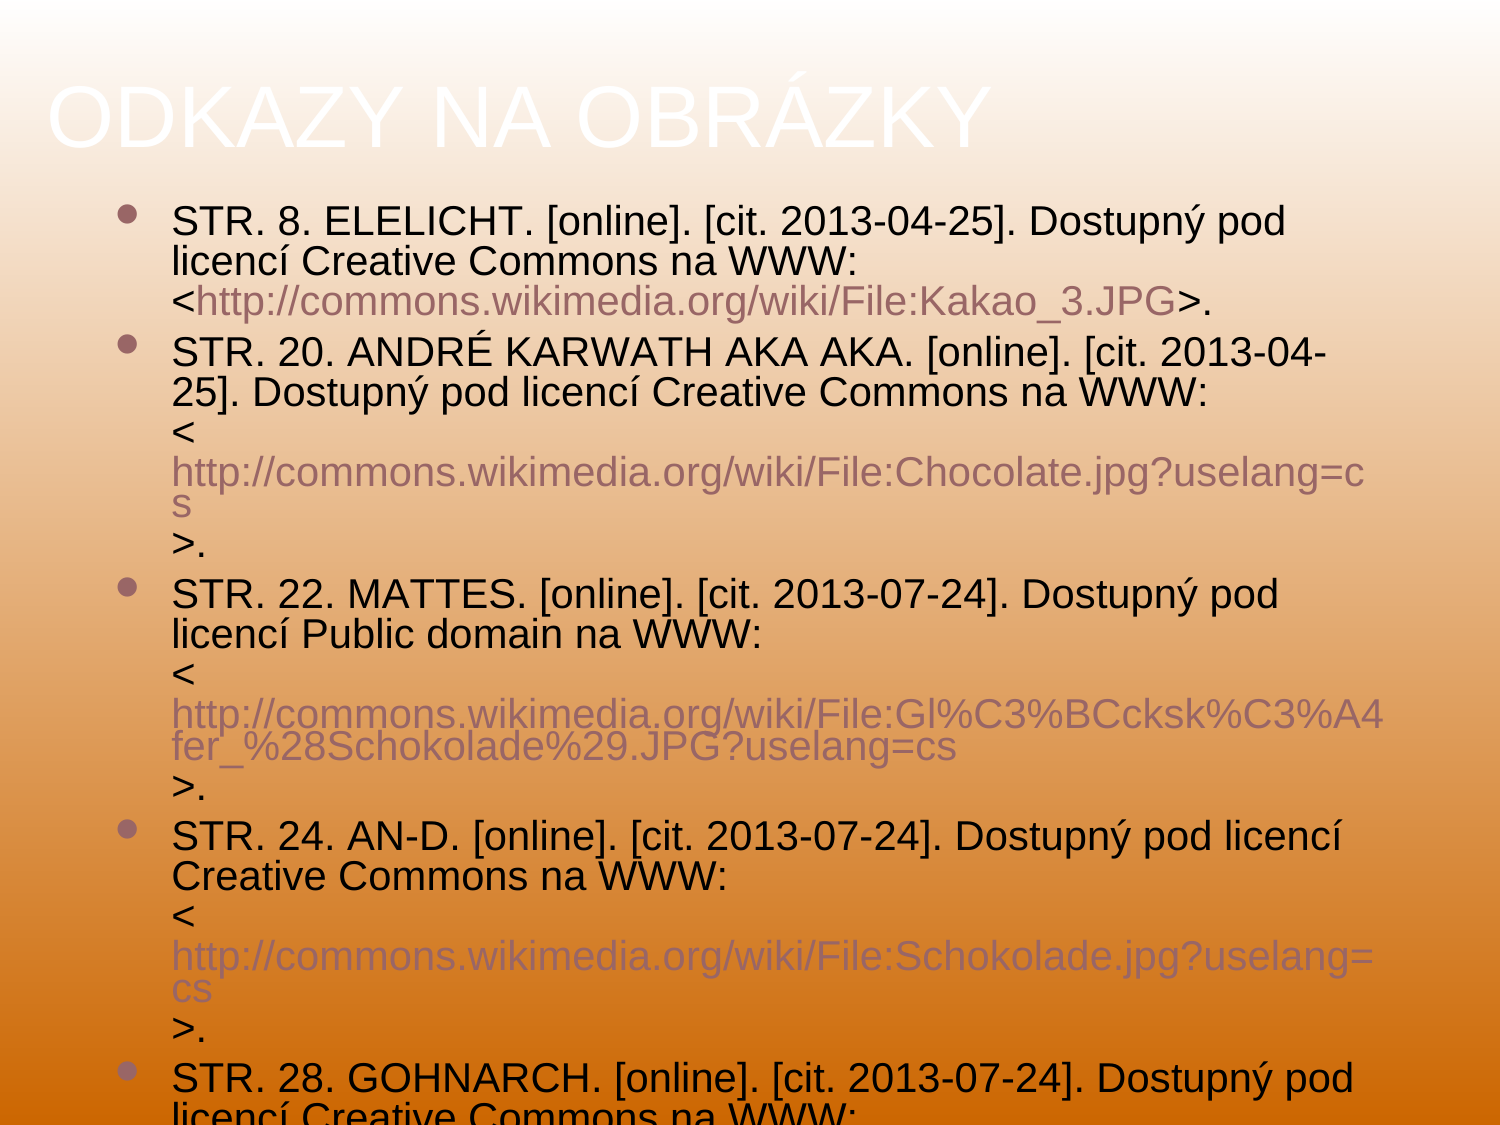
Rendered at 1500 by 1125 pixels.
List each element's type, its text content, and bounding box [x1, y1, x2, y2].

list STR. 8. ELELICHT. [online]. [cit. 2013-04-25]. Dostupný pod licencí Creative Commons na WWW: <http://commons.wikimedia.org/wiki/File:Kakao_3.JPG>. STR. 20. ANDRÉ KARWATH AKA AKA. [online]. [cit. 2013-04-25]. Dostupný pod licencí Creative Commons na WWW: <http://commons.wikimedia.org/wiki/File:Chocolate.jpg?uselang=cs>. STR. 22. MATTES. [online]. [cit. 2013-07-24]. Dostupný pod licencí Public domain na WWW: <http://commons.wikimedia.org/wiki/File:Gl%C3%BCcksk%C3%A4fer_%28Schokolade%29.JPG?uselang=cs>. STR. 24. AN-D. [online]. [cit. 2013-07-24]. Dostupný pod licencí Creative Commons na WWW: <http://commons.wikimedia.org/wiki/File:Schokolade.jpg?uselang=cs>. STR. 28. GOHNARCH. [online]. [cit. 2013-07-24]. Dostupný pod licencí Creative Commons na WWW: <http://commons.wikimedia.org/wiki/File:WeisseLuftschokolade.jpg?uselang=cs>. [99, 196, 1401, 1125]
title ODKAZY NA OBRÁZKY [31, 37, 1347, 188]
